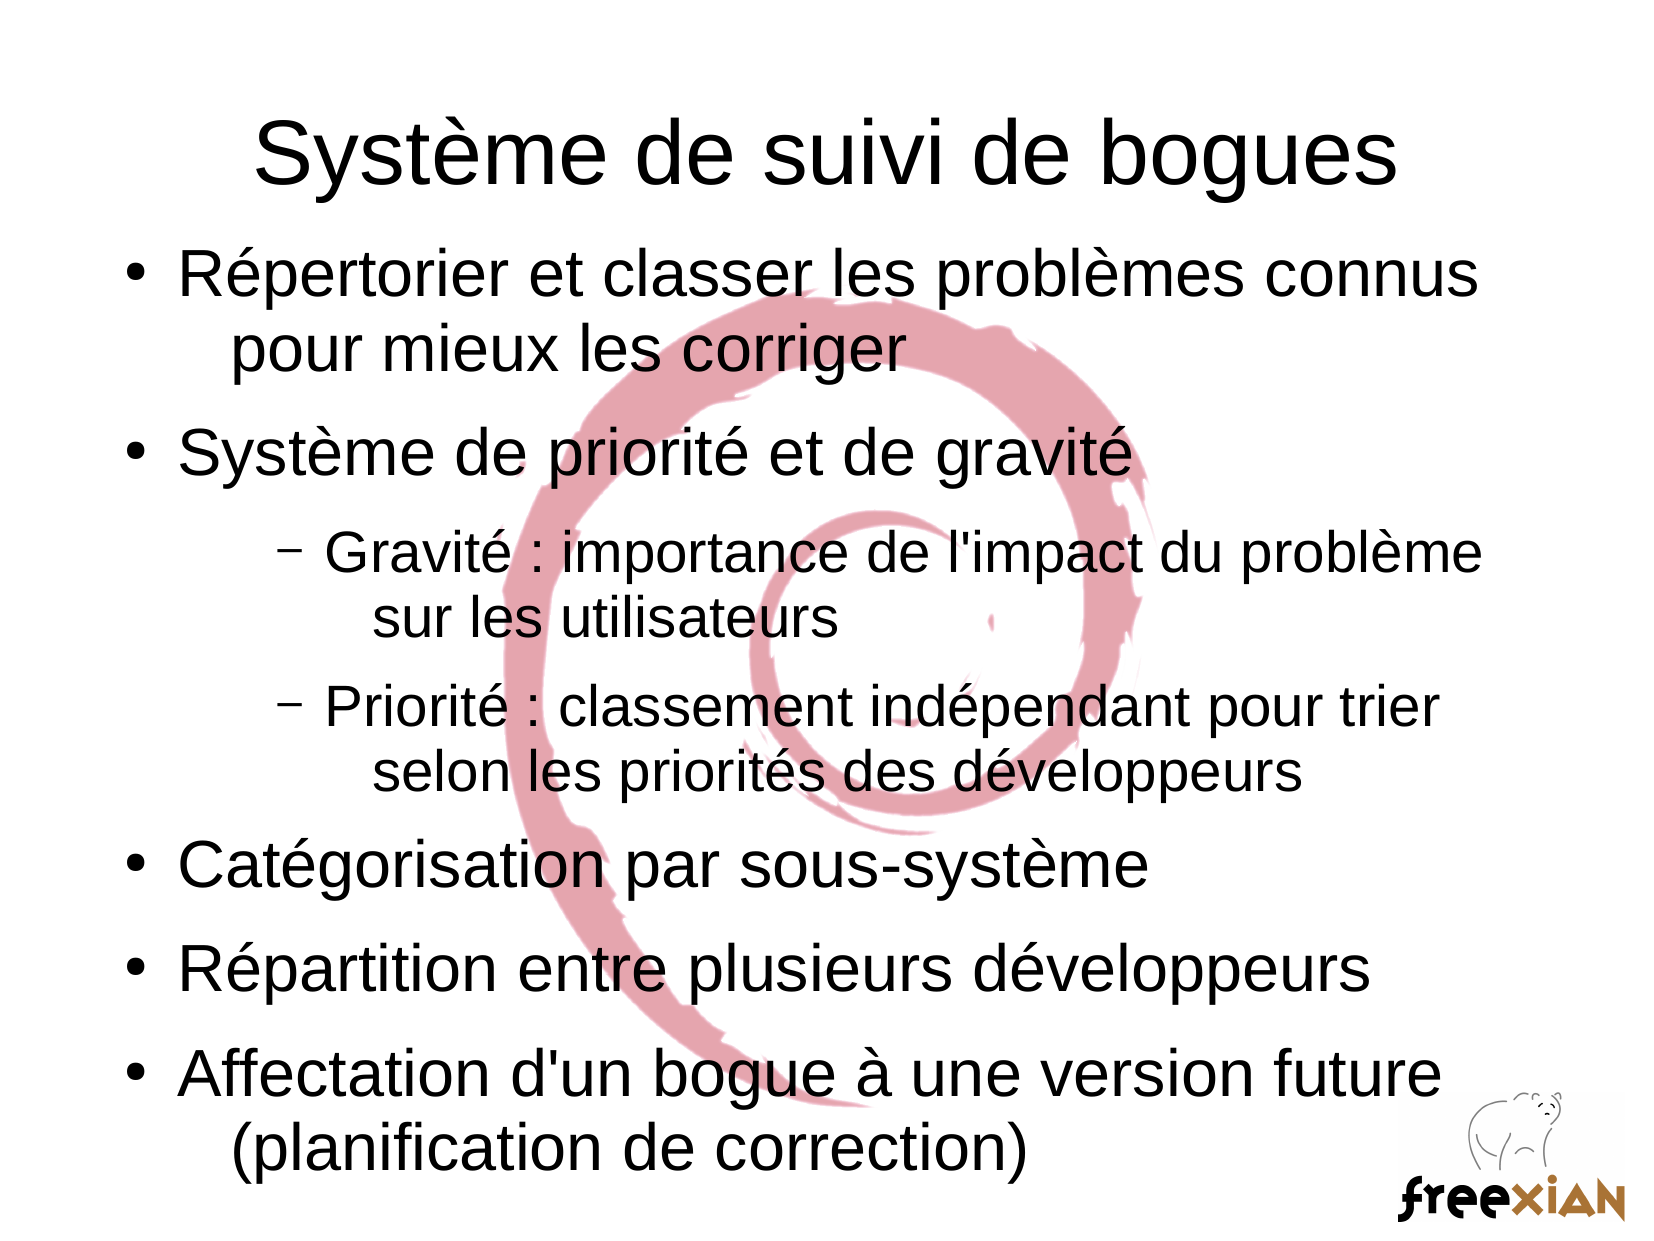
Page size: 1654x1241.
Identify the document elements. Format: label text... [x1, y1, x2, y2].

title Système de suivi de bogues [82, 49, 1571, 257]
picture [1398, 1092, 1625, 1222]
list Répertorier et classer les problèmes connus pour mieux les corriger Système de priorité et de gravité Gravité : importance de l'impact du problème sur les utilisateurs Priorité : classement indépendant pour trier selon les priorités des développeurs Catégorisation par sous-système Répartition entre plusieurs développeurs Affectation d'un bogue à une version future (planification de correction) [88, 236, 1577, 1182]
